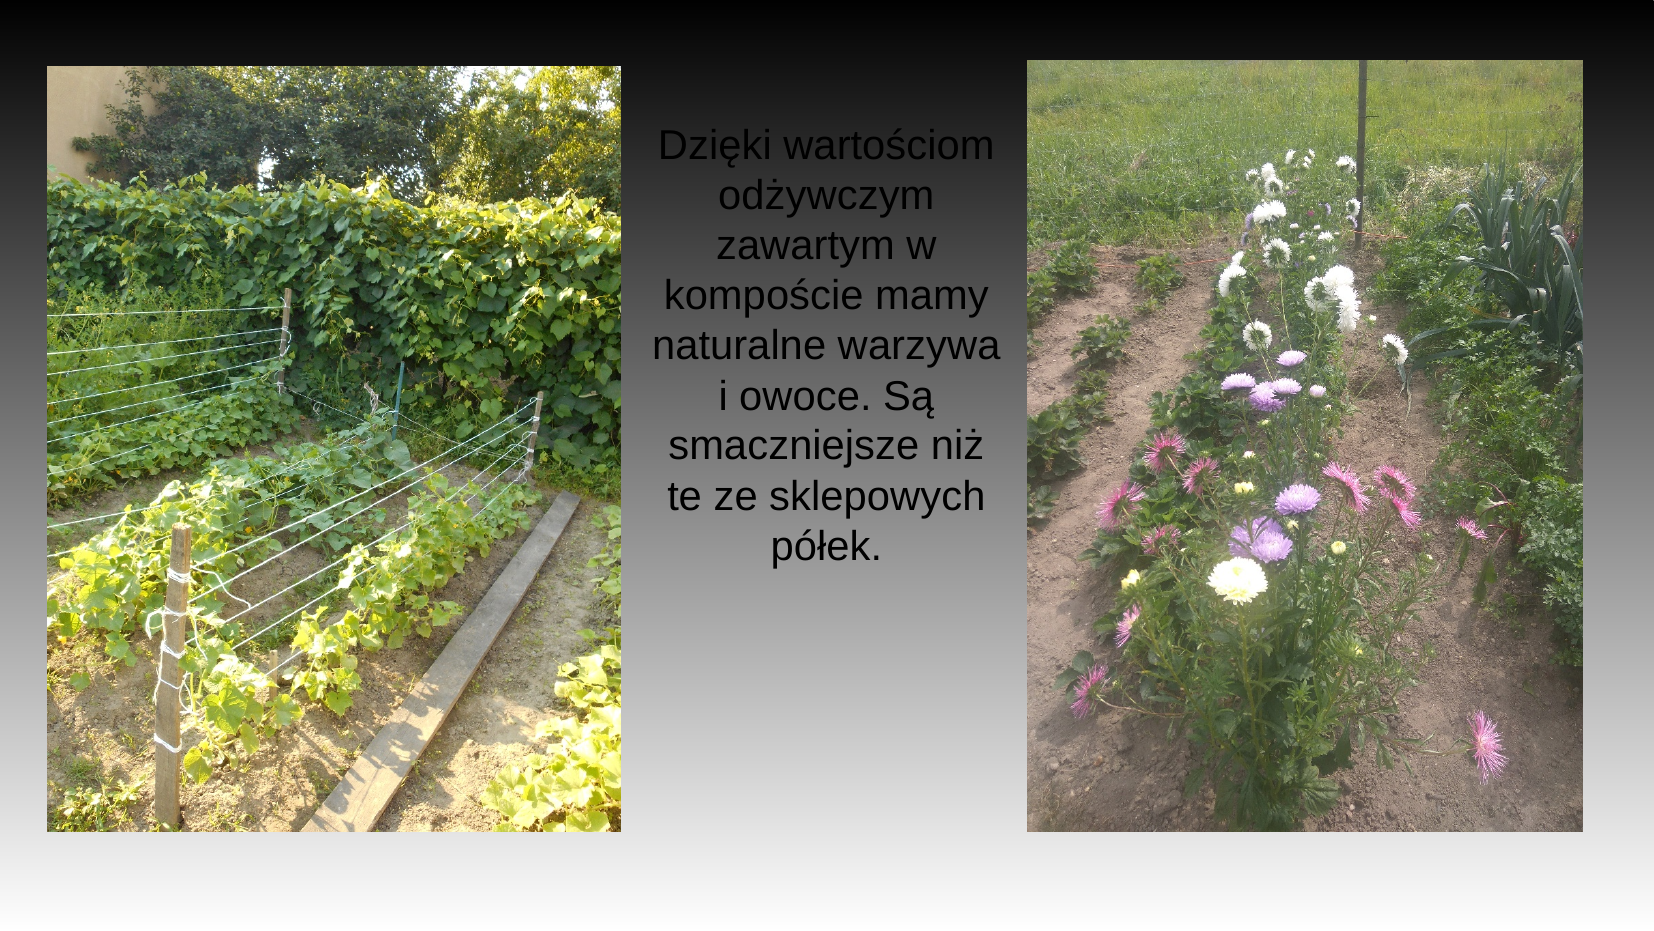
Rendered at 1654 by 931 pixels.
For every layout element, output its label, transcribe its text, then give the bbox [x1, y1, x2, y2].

text_box Dzięki wartościom odżywczym zawartym w kompoście mamy naturalne warzywa i owoce. Są smaczniejsze niż te ze sklepowych półek. [631, 110, 1022, 576]
picture [47, 66, 621, 832]
picture [1027, 60, 1583, 832]
